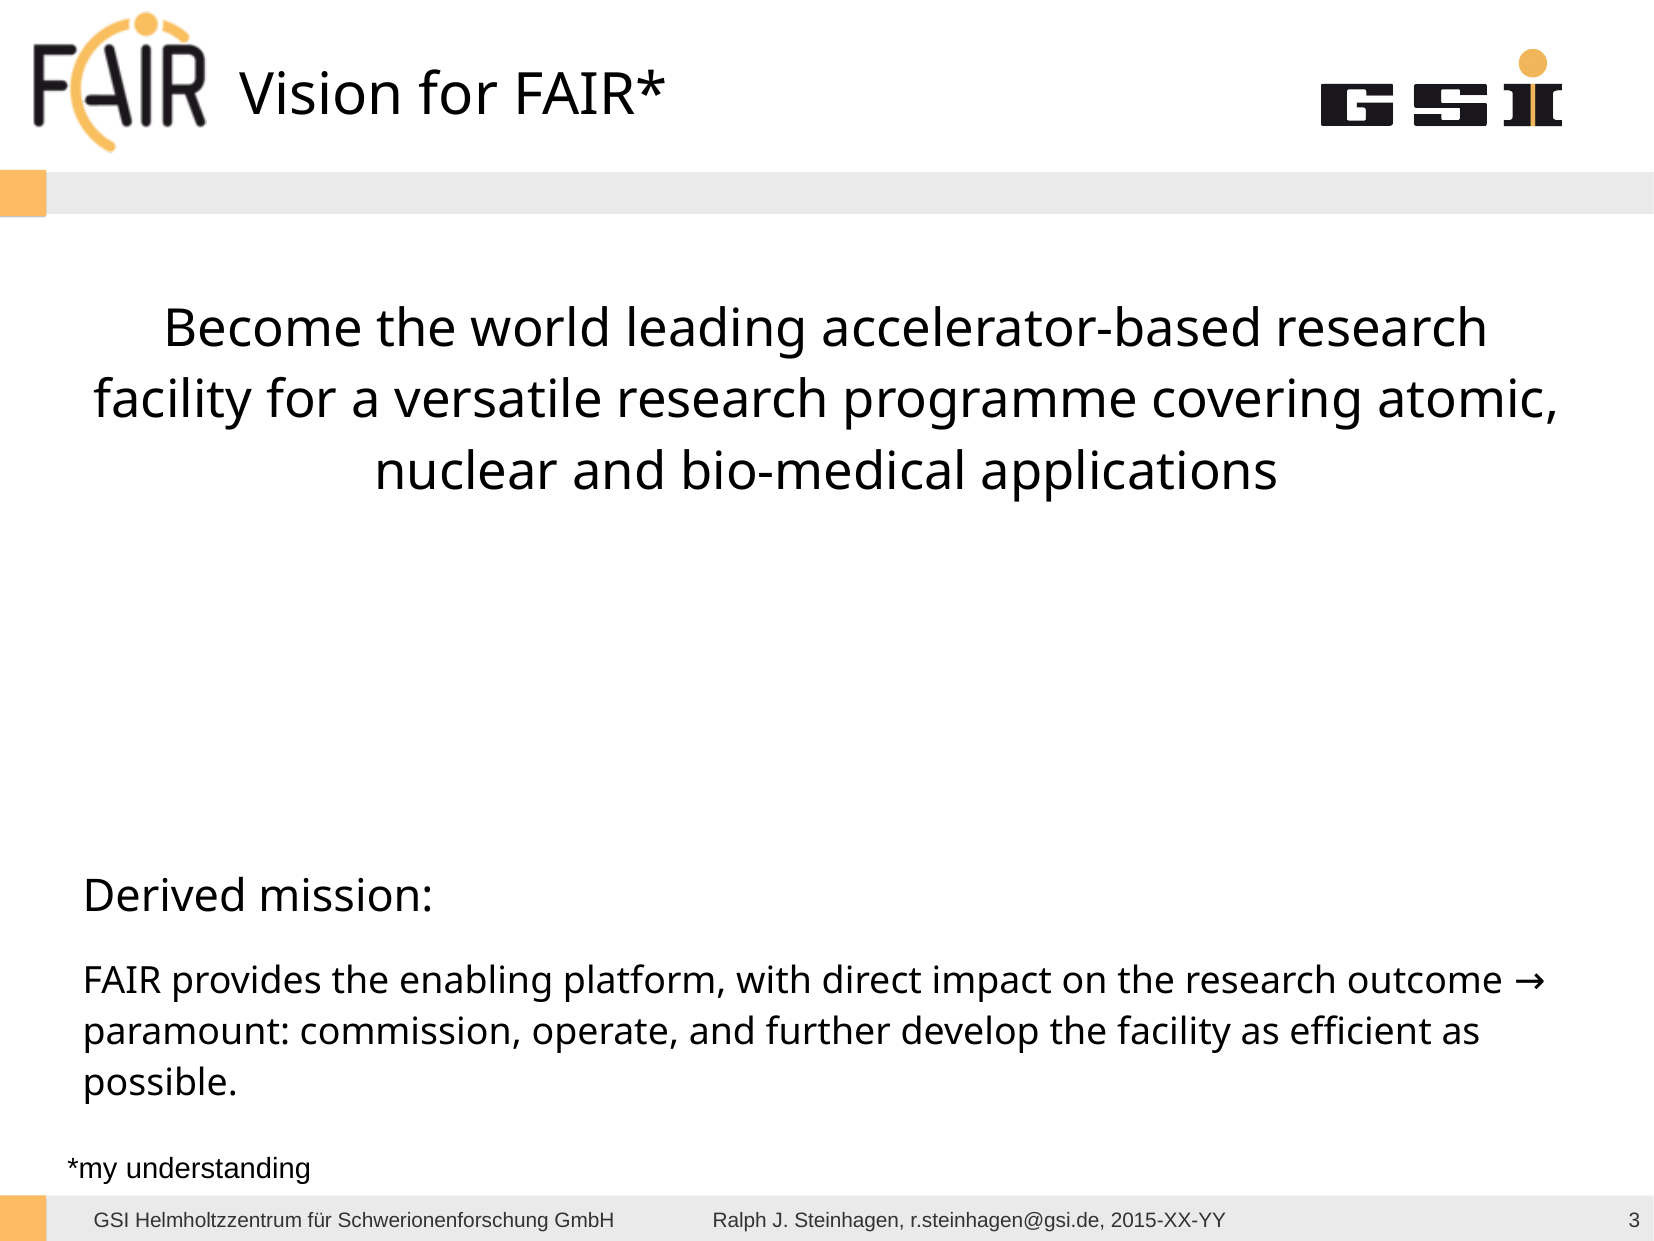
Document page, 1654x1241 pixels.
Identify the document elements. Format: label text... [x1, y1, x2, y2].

list Become the world leading accelerator-based research facility for a versatile research programme covering atomic, nuclear and bio-medical applications Derived mission: FAIR provides the enabling platform, with direct impact on the research outcome → paramount: commission, operate, and further develop the facility as efficient as possible. [82, 290, 1571, 1113]
text_box *my understanding [67, 1152, 1033, 1191]
picture [1319, 46, 1564, 129]
picture [33, 10, 207, 155]
title Vision for FAIR* [239, 23, 1301, 162]
